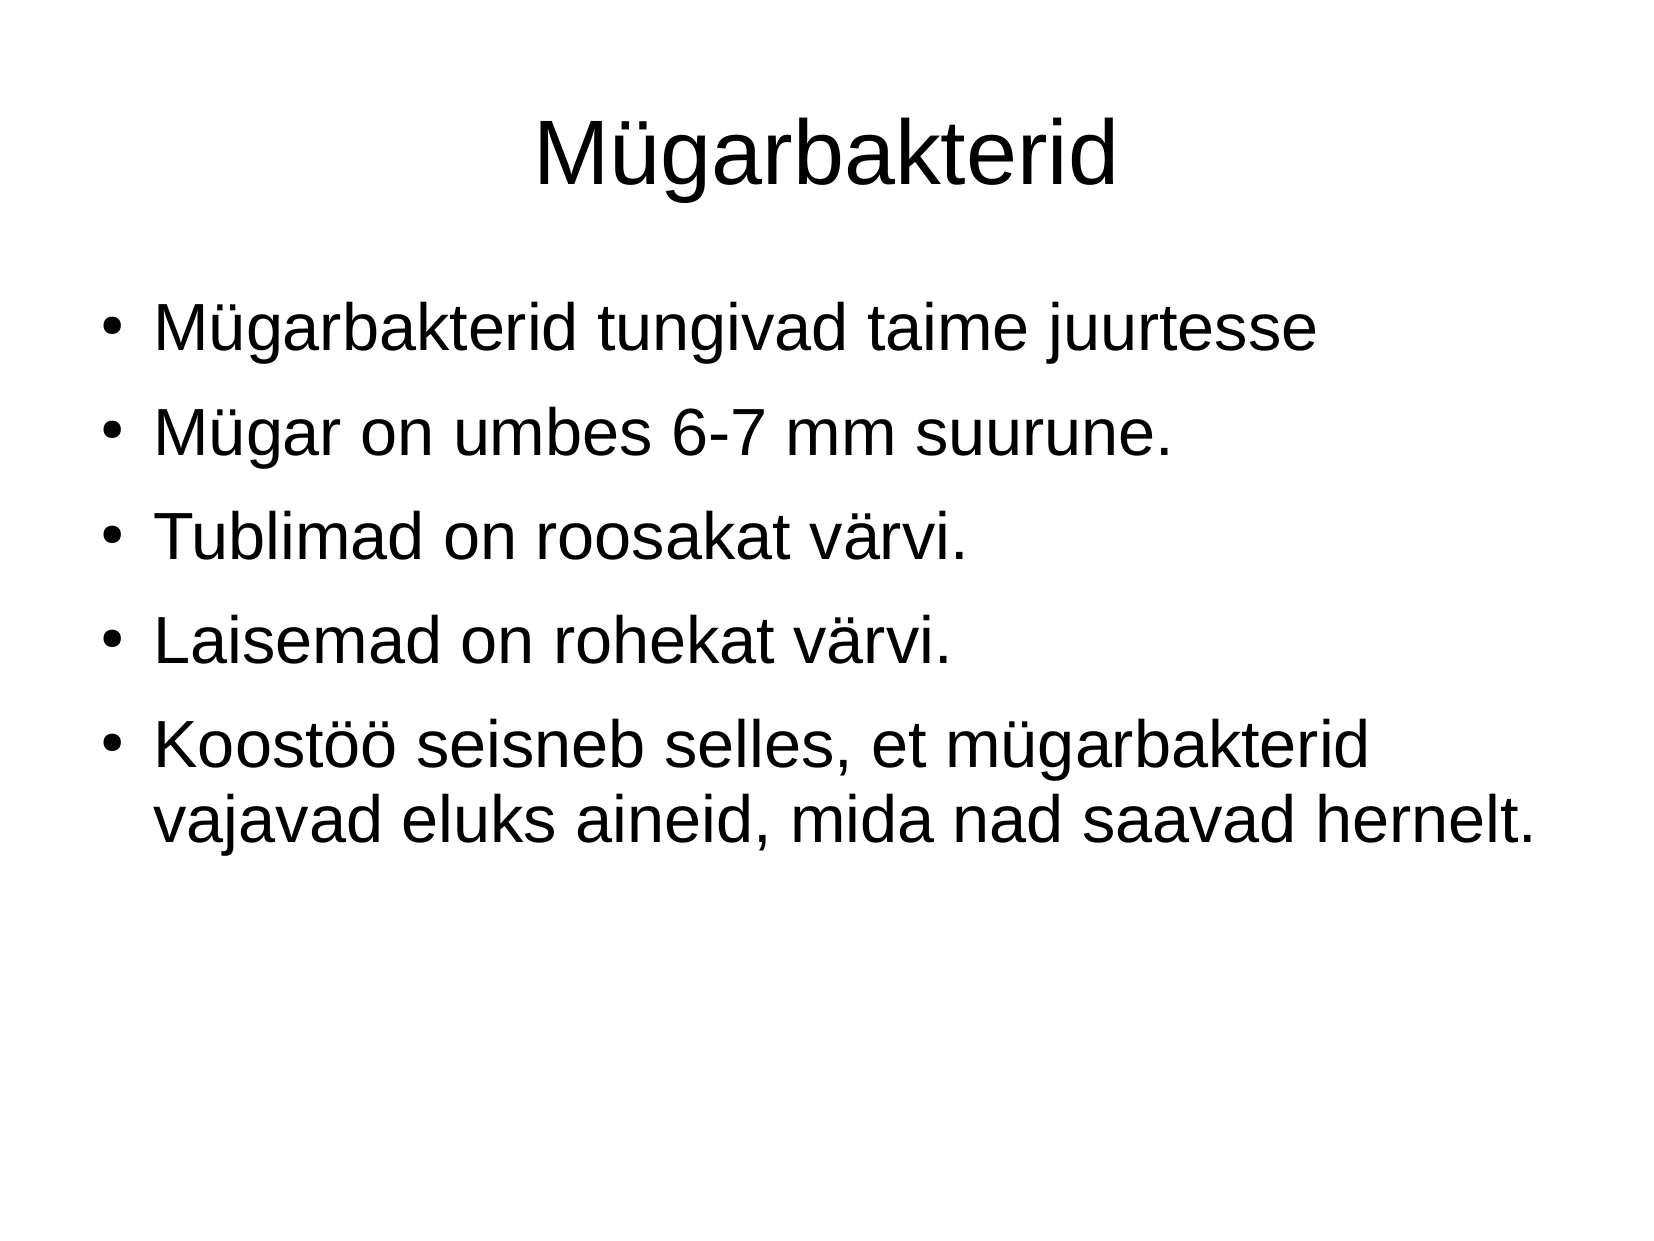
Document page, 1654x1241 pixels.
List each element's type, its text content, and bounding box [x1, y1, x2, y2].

title Mügarbakterid [82, 49, 1571, 257]
list Mügarbakterid tungivad taime juurtesse Mügar on umbes 6-7 mm suurune. Tublimad on roosakat värvi. Laisemad on rohekat värvi. Koostöö seisneb selles, et mügarbakterid vajavad eluks aineid, mida nad saavad hernelt. [82, 290, 1571, 1109]
